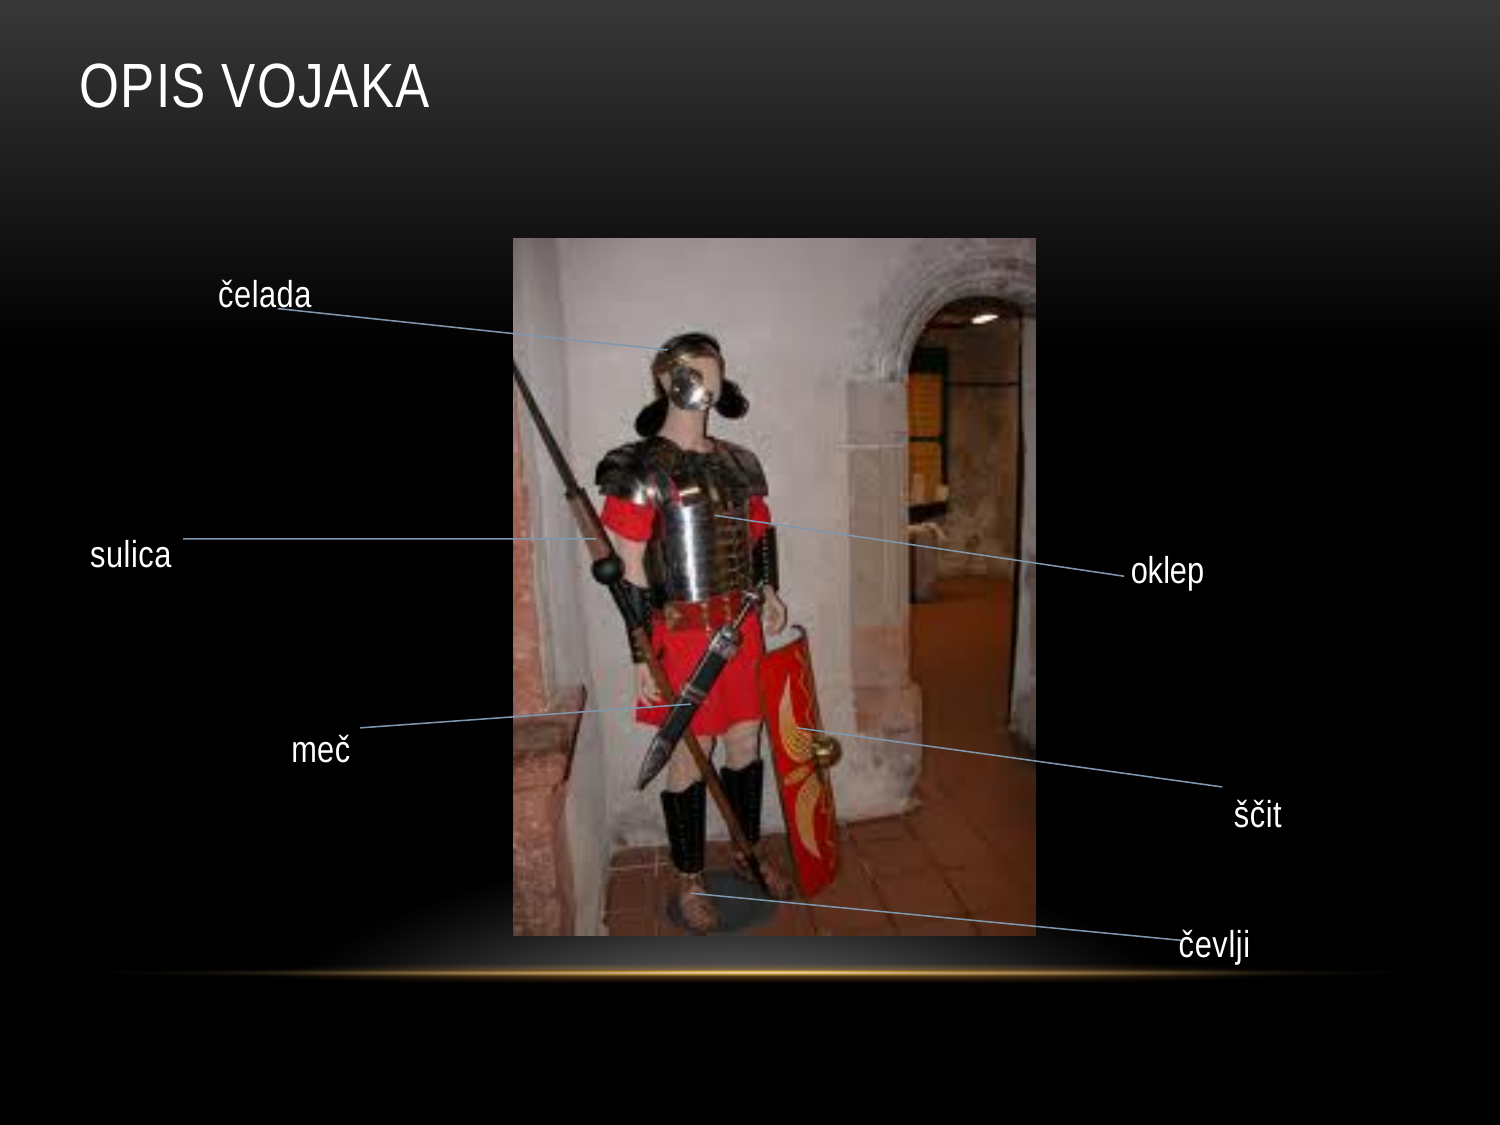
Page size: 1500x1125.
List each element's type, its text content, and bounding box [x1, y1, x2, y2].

title OPIS VOJAKA [64, 0, 1415, 128]
picture [0, 0, 1500, 1125]
list čelada sulica meč ščit čevlji [75, 262, 1425, 1071]
text_box oklep [1116, 538, 1246, 599]
